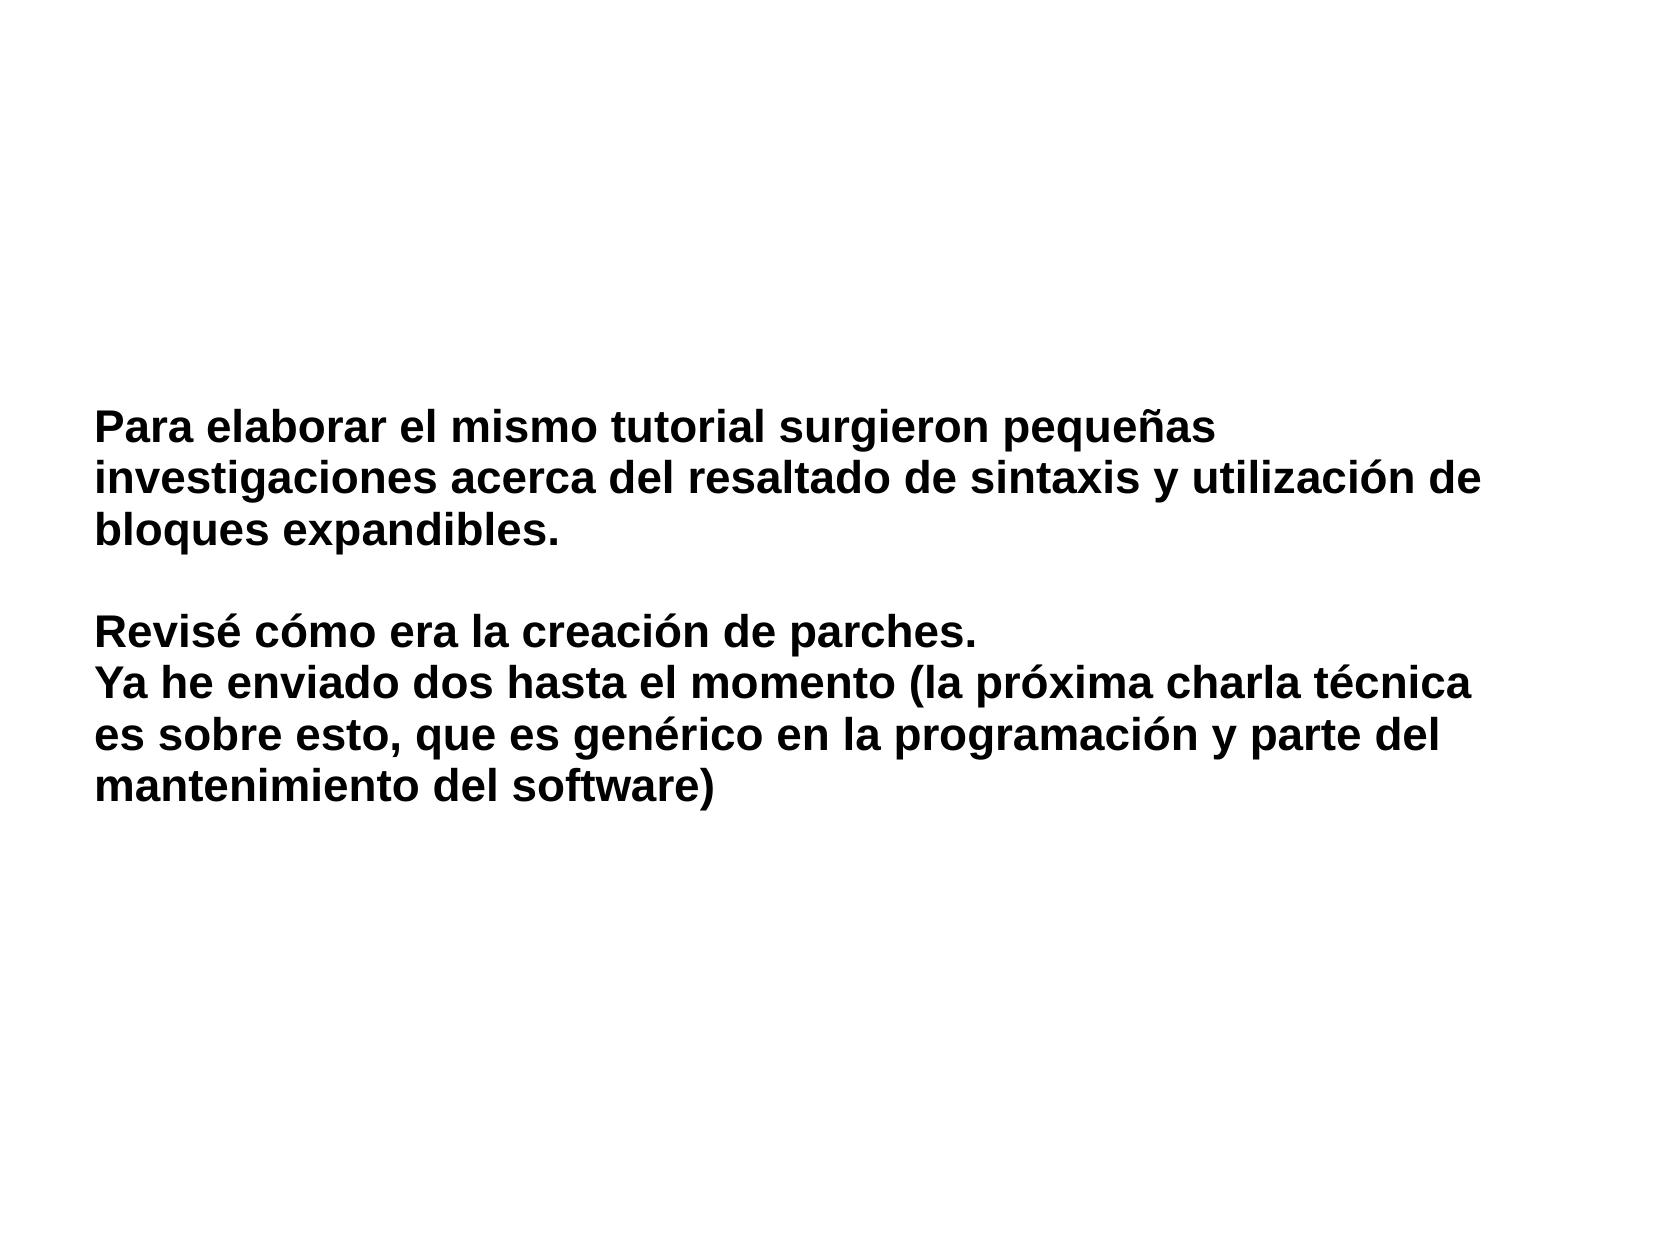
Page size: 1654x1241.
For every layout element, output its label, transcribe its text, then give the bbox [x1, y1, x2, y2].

text_box Para elaborar el mismo tutorial surgieron pequeñas investigaciones acerca del resaltado de sintaxis y utilización de bloques expandibles. Revisé cómo era la creación de parches. Ya he enviado dos hasta el momento (la próxima charla técnica es sobre esto, que es genérico en la programación y parte del mantenimiento del software) [79, 393, 1536, 803]
